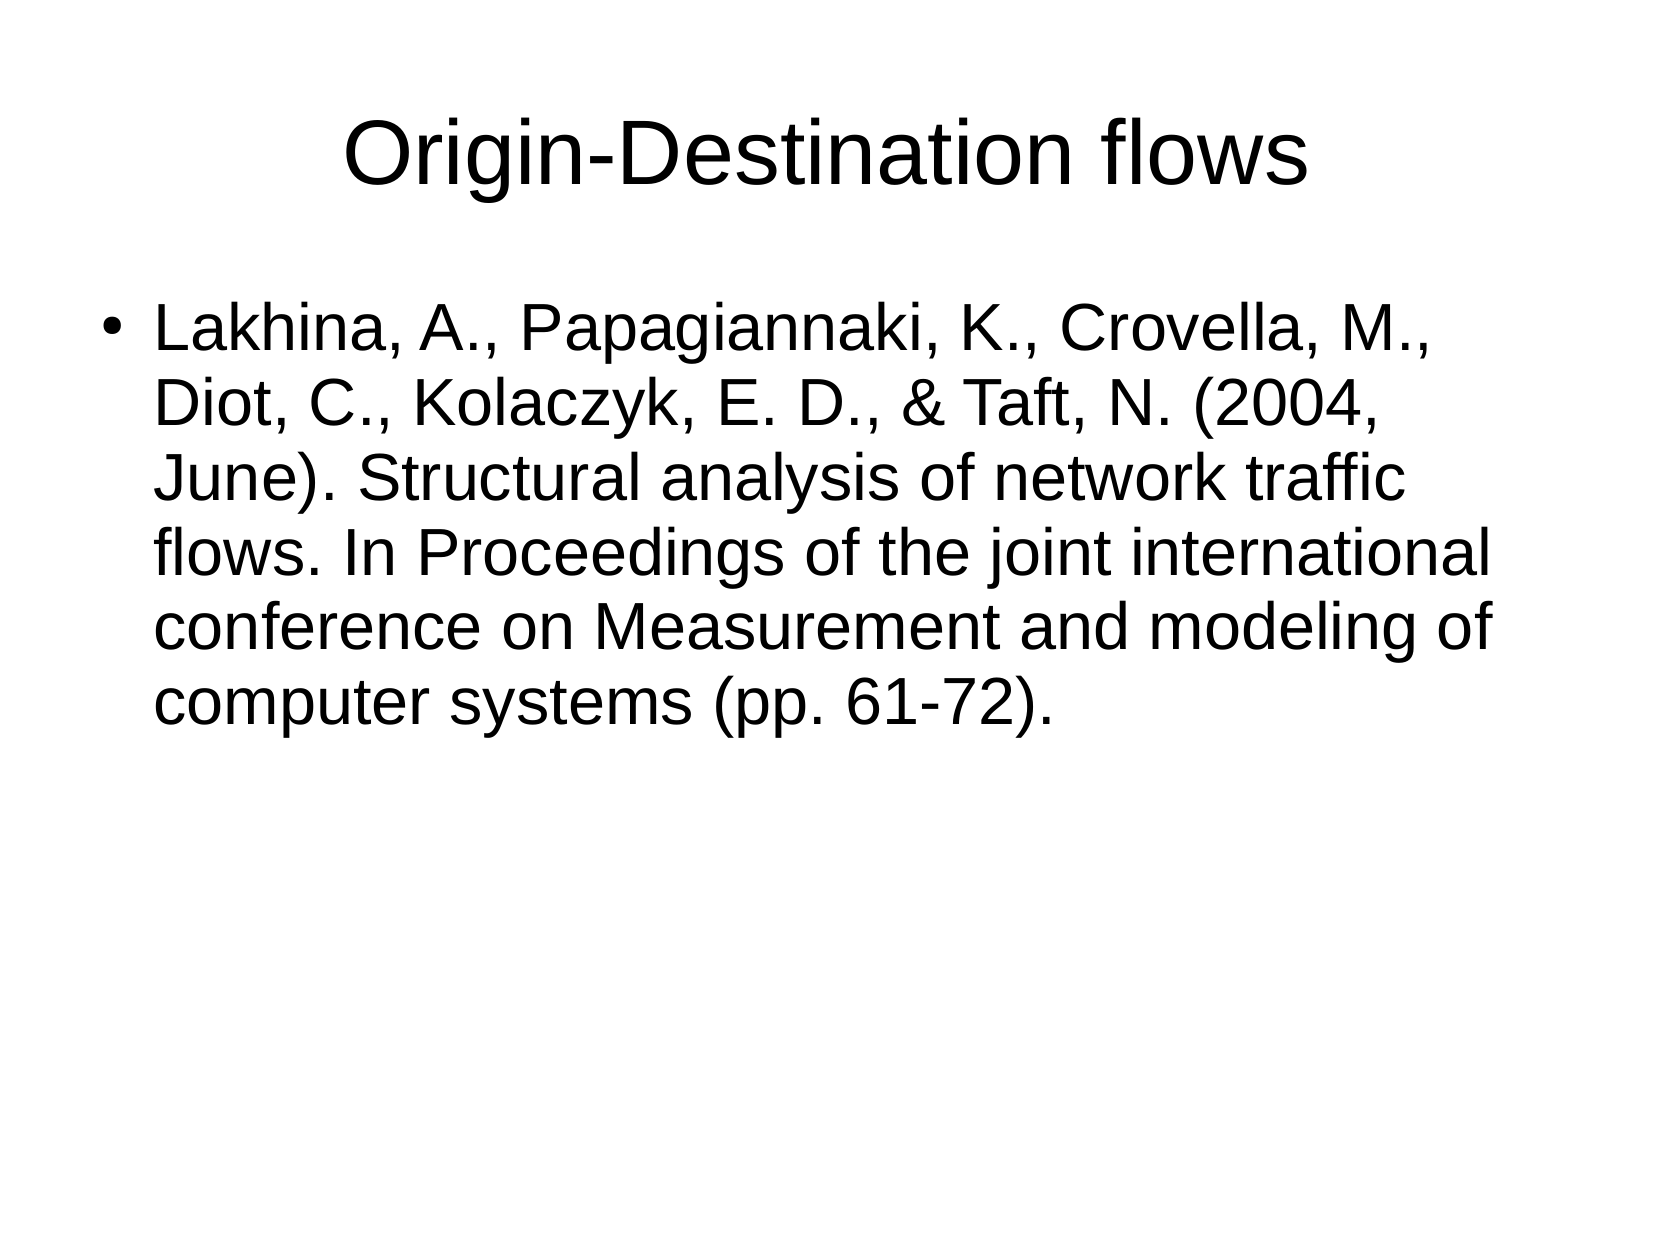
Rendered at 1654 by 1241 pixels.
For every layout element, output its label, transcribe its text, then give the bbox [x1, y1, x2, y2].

list Lakhina, A., Papagiannaki, K., Crovella, M., Diot, C., Kolaczyk, E. D., & Taft, N. (2004, June). Structural analysis of network traffic flows. In Proceedings of the joint international conference on Measurement and modeling of computer systems (pp. 61-72). [82, 290, 1571, 1010]
title Origin-Destination flows [82, 49, 1571, 257]
